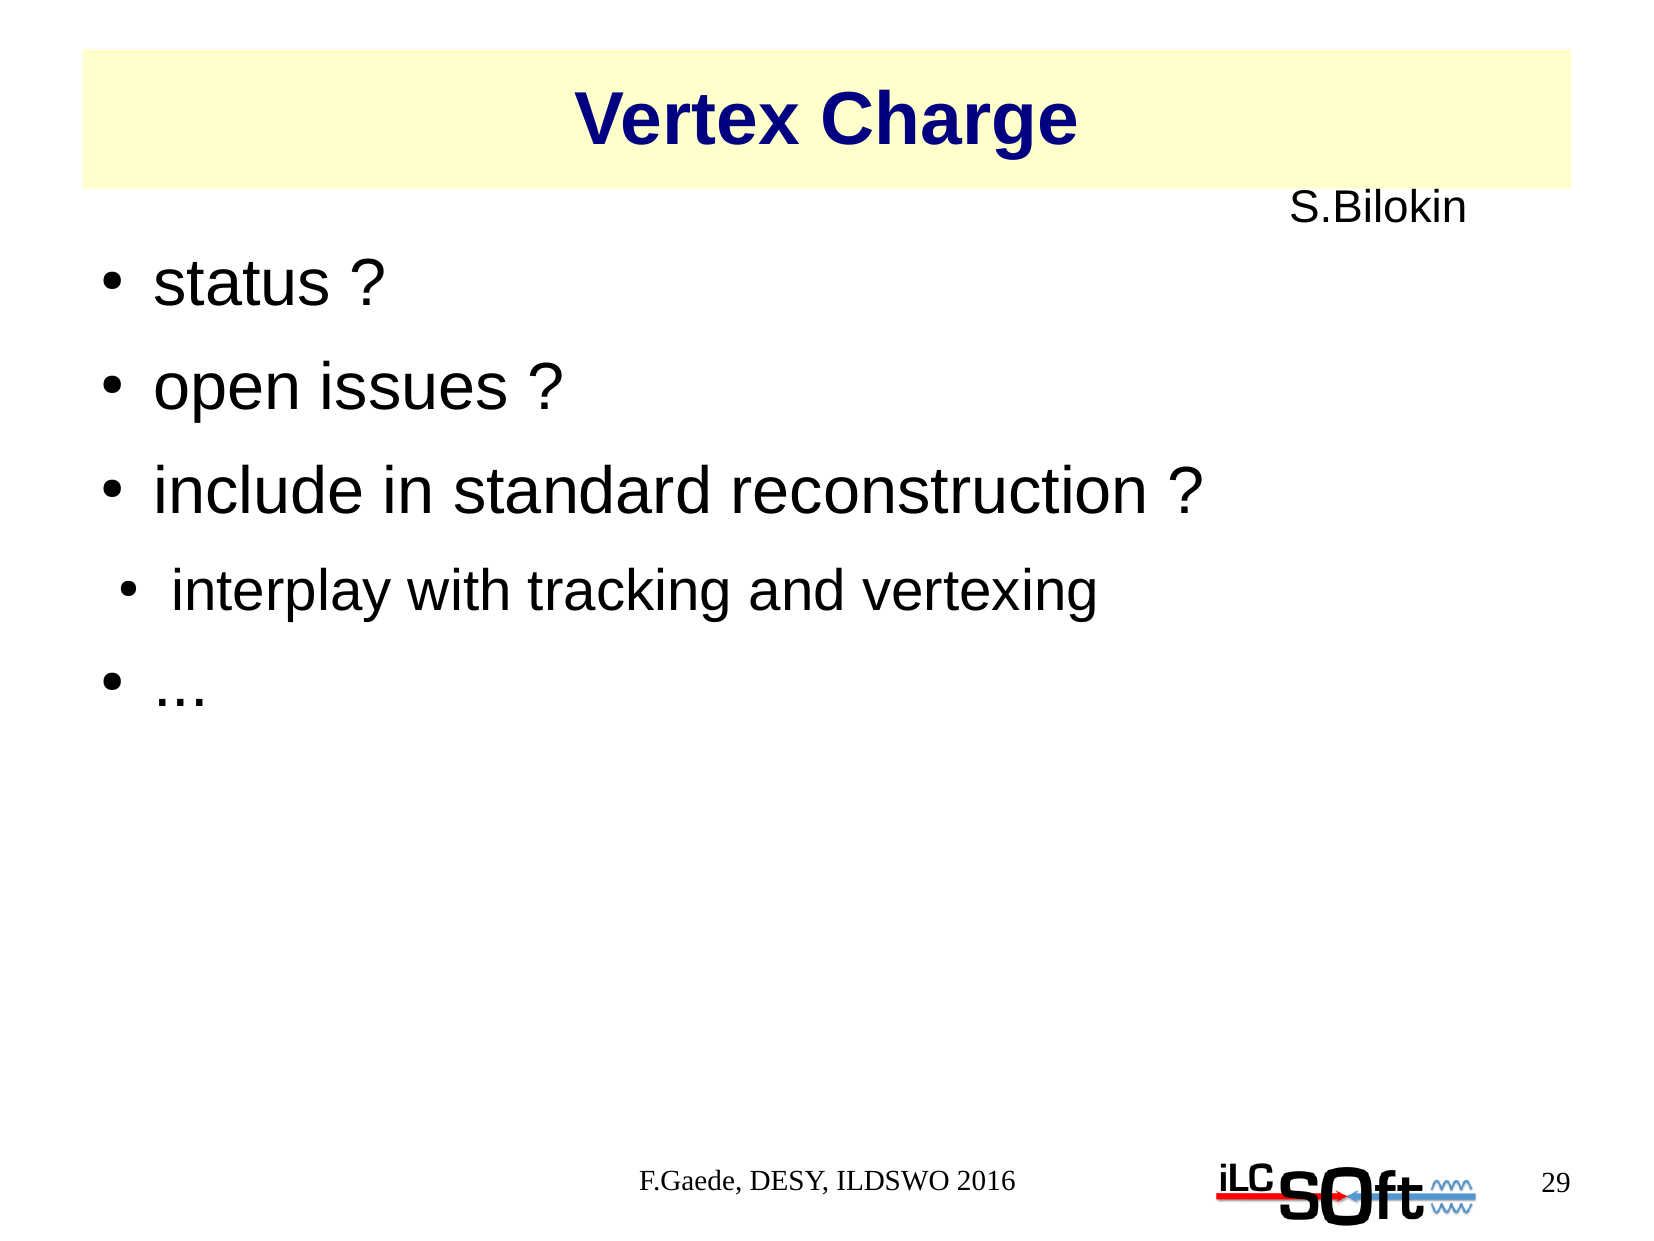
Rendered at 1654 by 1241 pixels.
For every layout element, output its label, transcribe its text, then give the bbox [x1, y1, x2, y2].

list status ? open issues ? include in standard reconstruction ? interplay with tracking and vertexing ... [82, 244, 1571, 1064]
picture [1206, 1155, 1561, 1241]
title Vertex Charge [82, 49, 1571, 189]
text_box S.Bilokin [1274, 173, 1483, 240]
